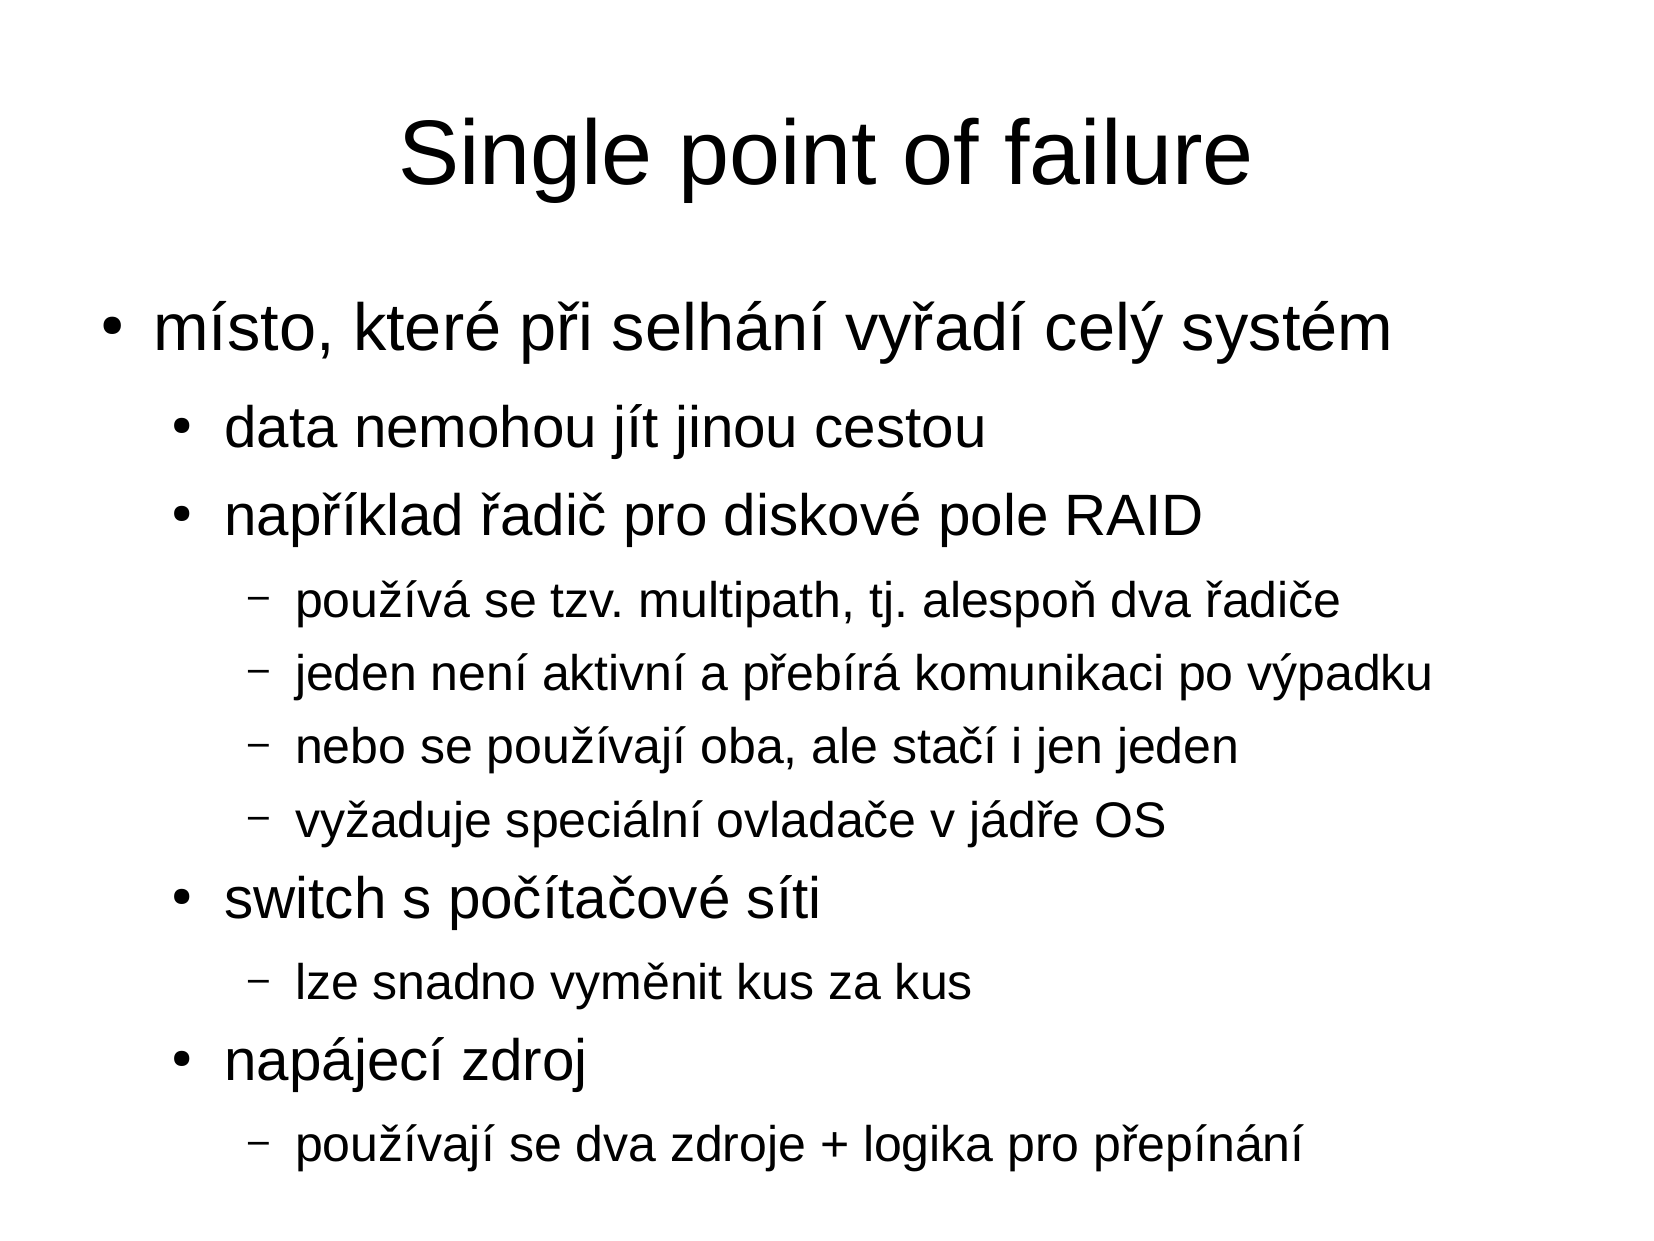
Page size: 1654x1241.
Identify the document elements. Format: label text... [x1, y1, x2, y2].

title Single point of failure [82, 49, 1571, 257]
list místo, které při selhání vyřadí celý systém data nemohou jít jinou cestou například řadič pro diskové pole RAID používá se tzv. multipath, tj. alespoň dva řadiče jeden není aktivní a přebírá komunikaci po výpadku nebo se používají oba, ale stačí i jen jeden vyžaduje speciální ovladače v jádře OS switch s počítačové síti lze snadno vyměnit kus za kus napájecí zdroj používají se dva zdroje + logika pro přepínání [82, 290, 1571, 1173]
